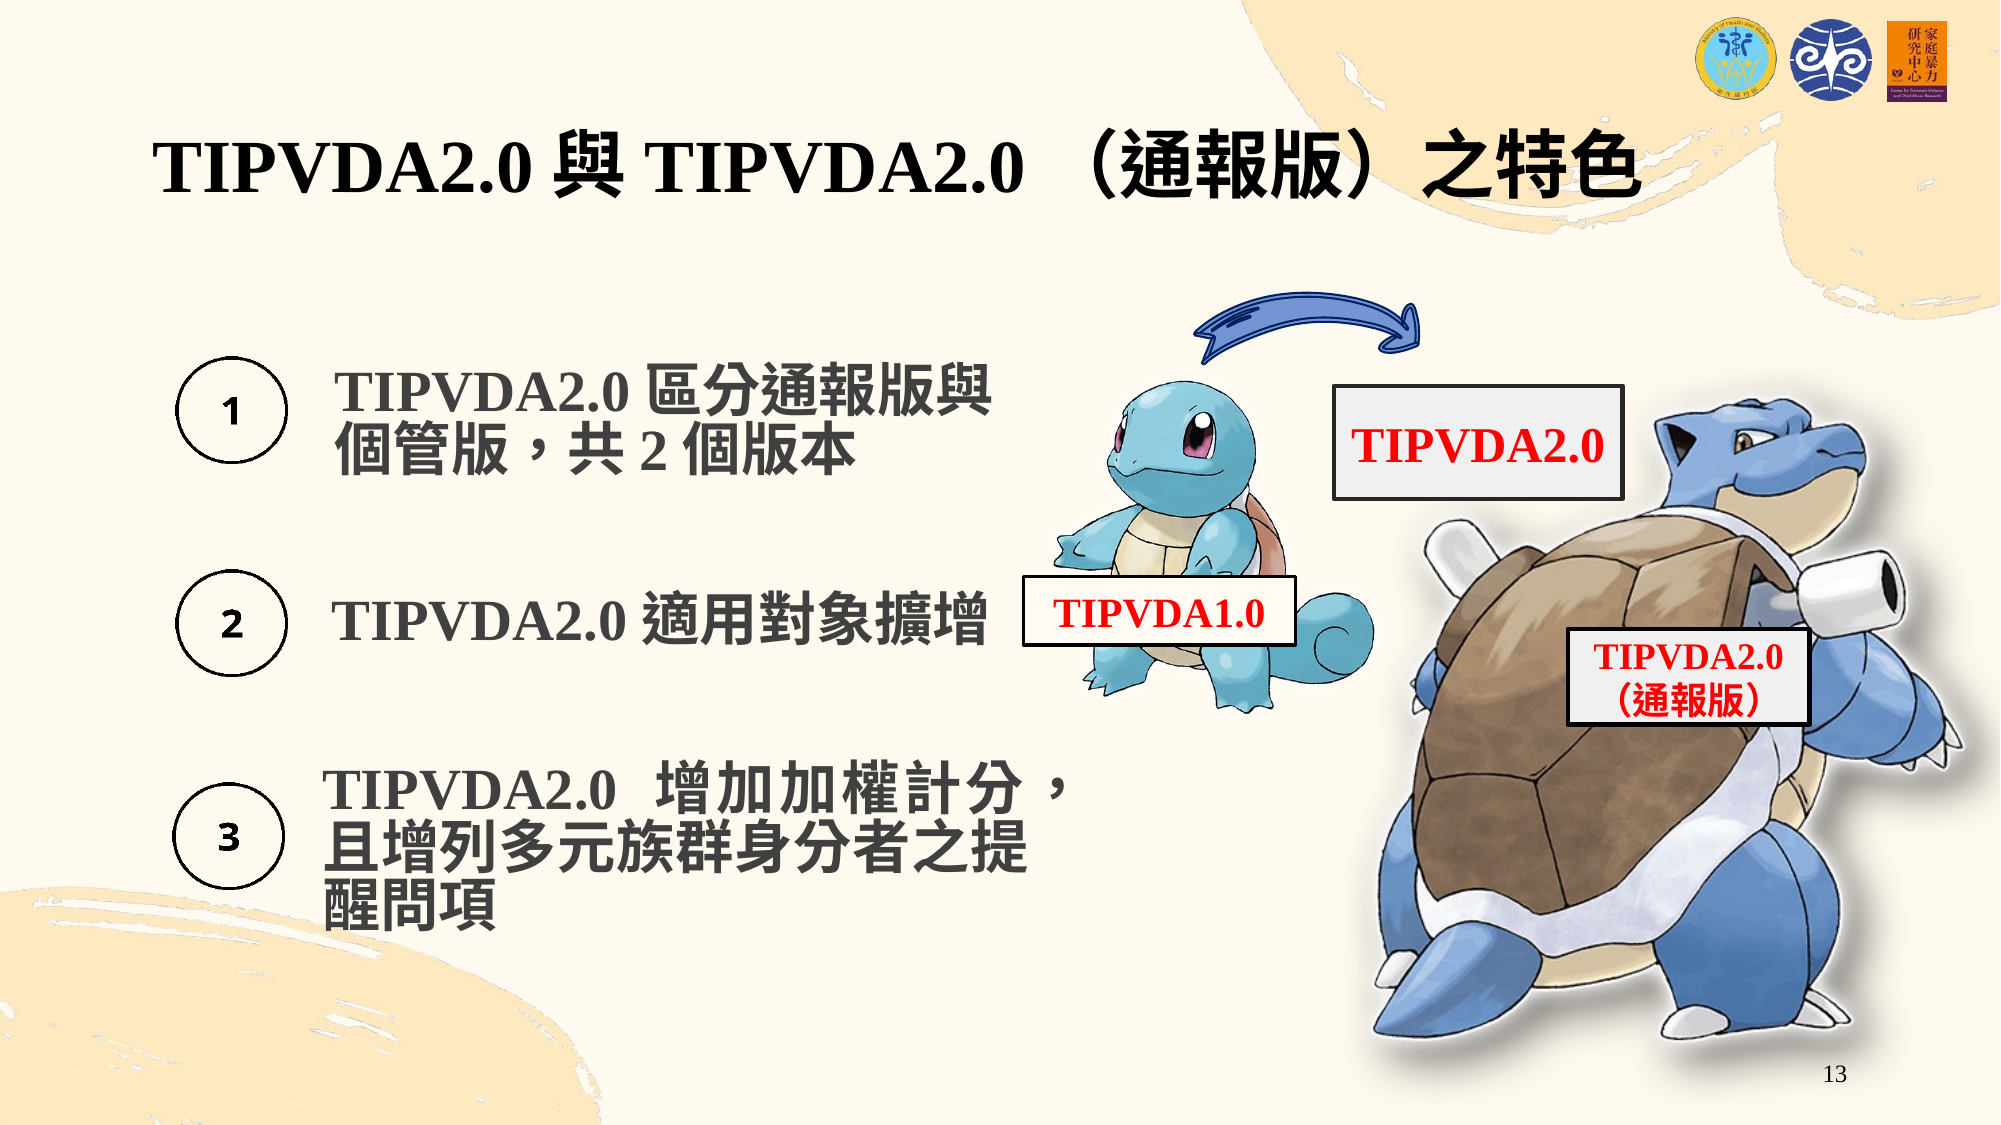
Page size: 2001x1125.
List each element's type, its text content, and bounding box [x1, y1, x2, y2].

picture [175, 356, 288, 464]
text_box TIPVDA2.0區分通報版與 個管版，共2個版本 [319, 357, 1008, 490]
picture [1008, 0, 2001, 1125]
text_box [1194, 292, 1420, 365]
picture [1244, 295, 1270, 302]
text_box TIPVDA2.0 [1333, 385, 1623, 499]
text_box TIPVDA2.0 （通報版） [1567, 628, 1810, 725]
picture [0, 782, 908, 1125]
picture [175, 569, 288, 677]
text_box TIPVDA2.0適用對象擴增 [316, 586, 1008, 660]
text_box TIPVDA1.0 [1023, 576, 1296, 645]
title TIPVDA2.0與TIPVDA2.0（通報版）之特色 [137, 59, 1863, 278]
text_box TIPVDA2.0 增加加權計分，且增列多元族群身分者之提醒問項 [307, 755, 1044, 946]
